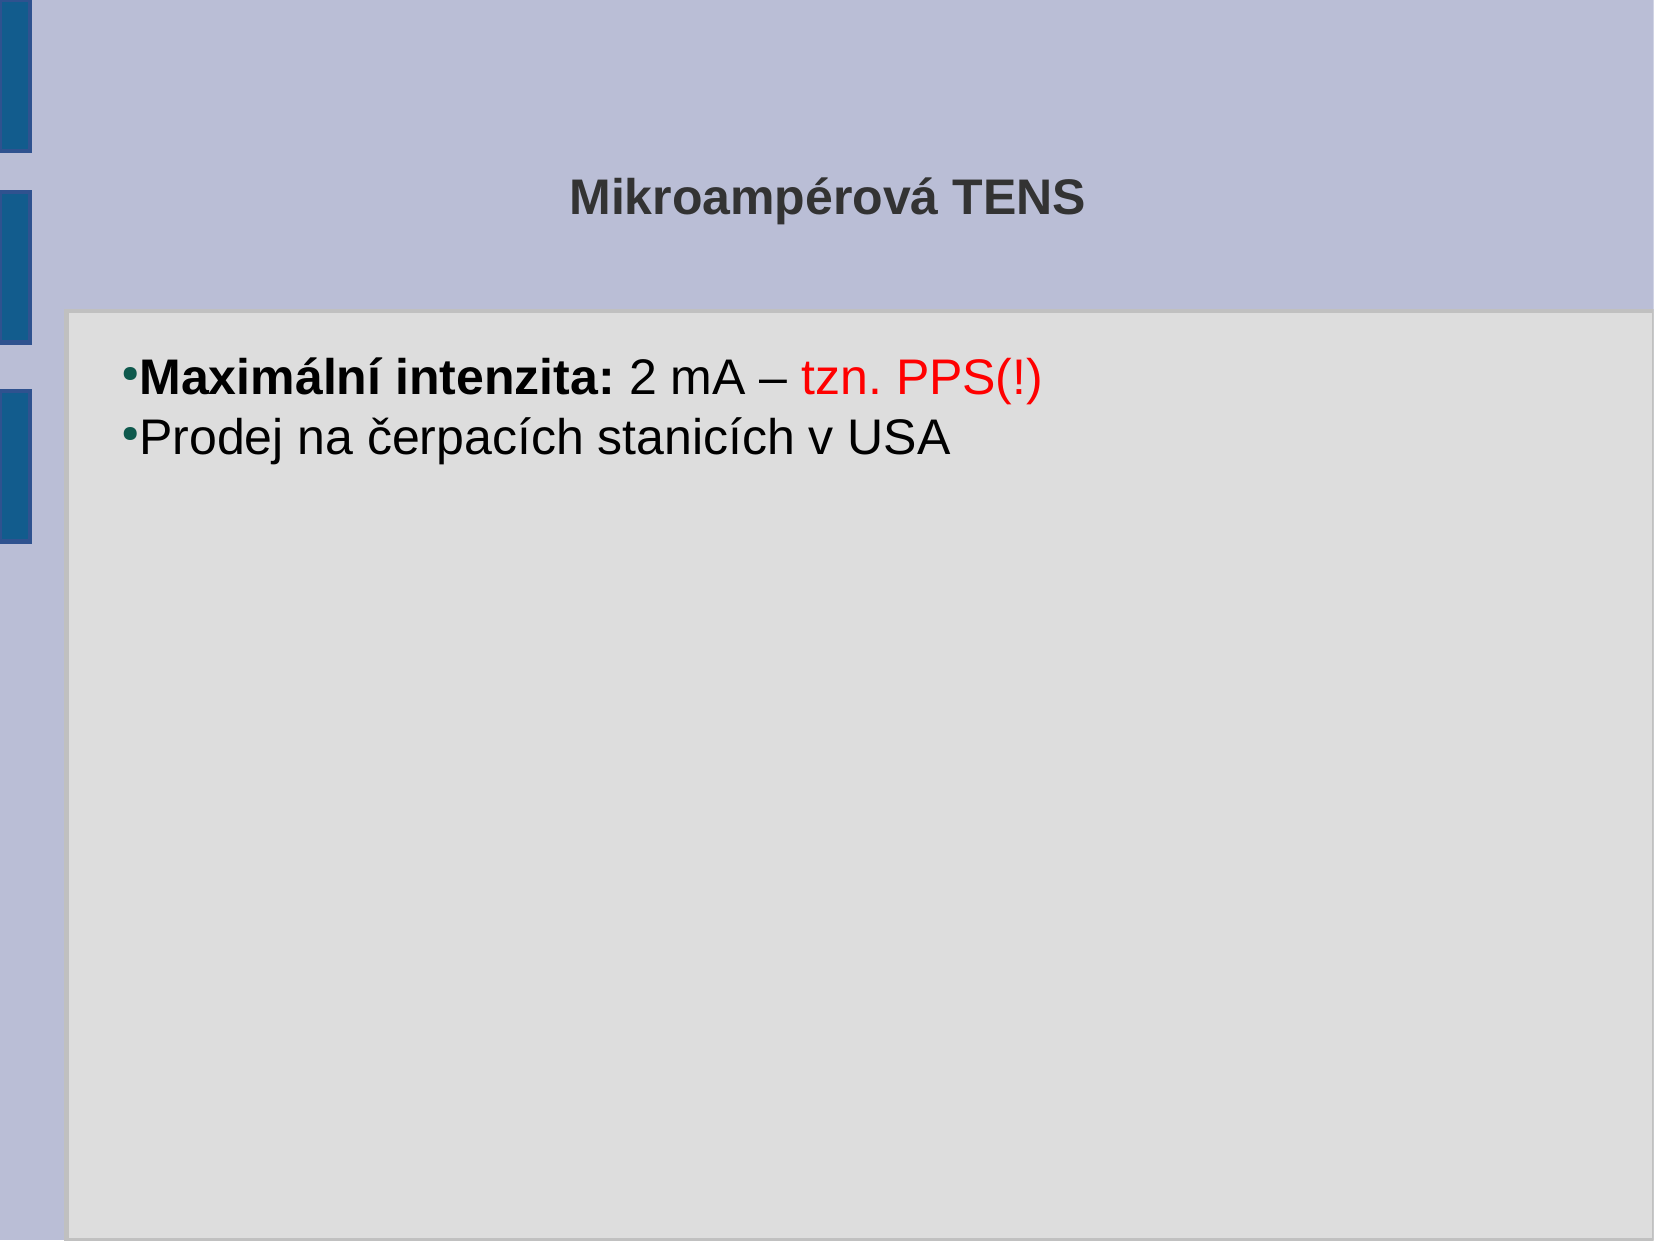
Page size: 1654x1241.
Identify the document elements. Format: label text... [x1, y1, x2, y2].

title Mikroampérová TENS [121, 91, 1534, 299]
list Maximální intenzita: 2 mA – tzn. PPS(!) Prodej na čerpacích stanicích v USA [121, 344, 1534, 1127]
